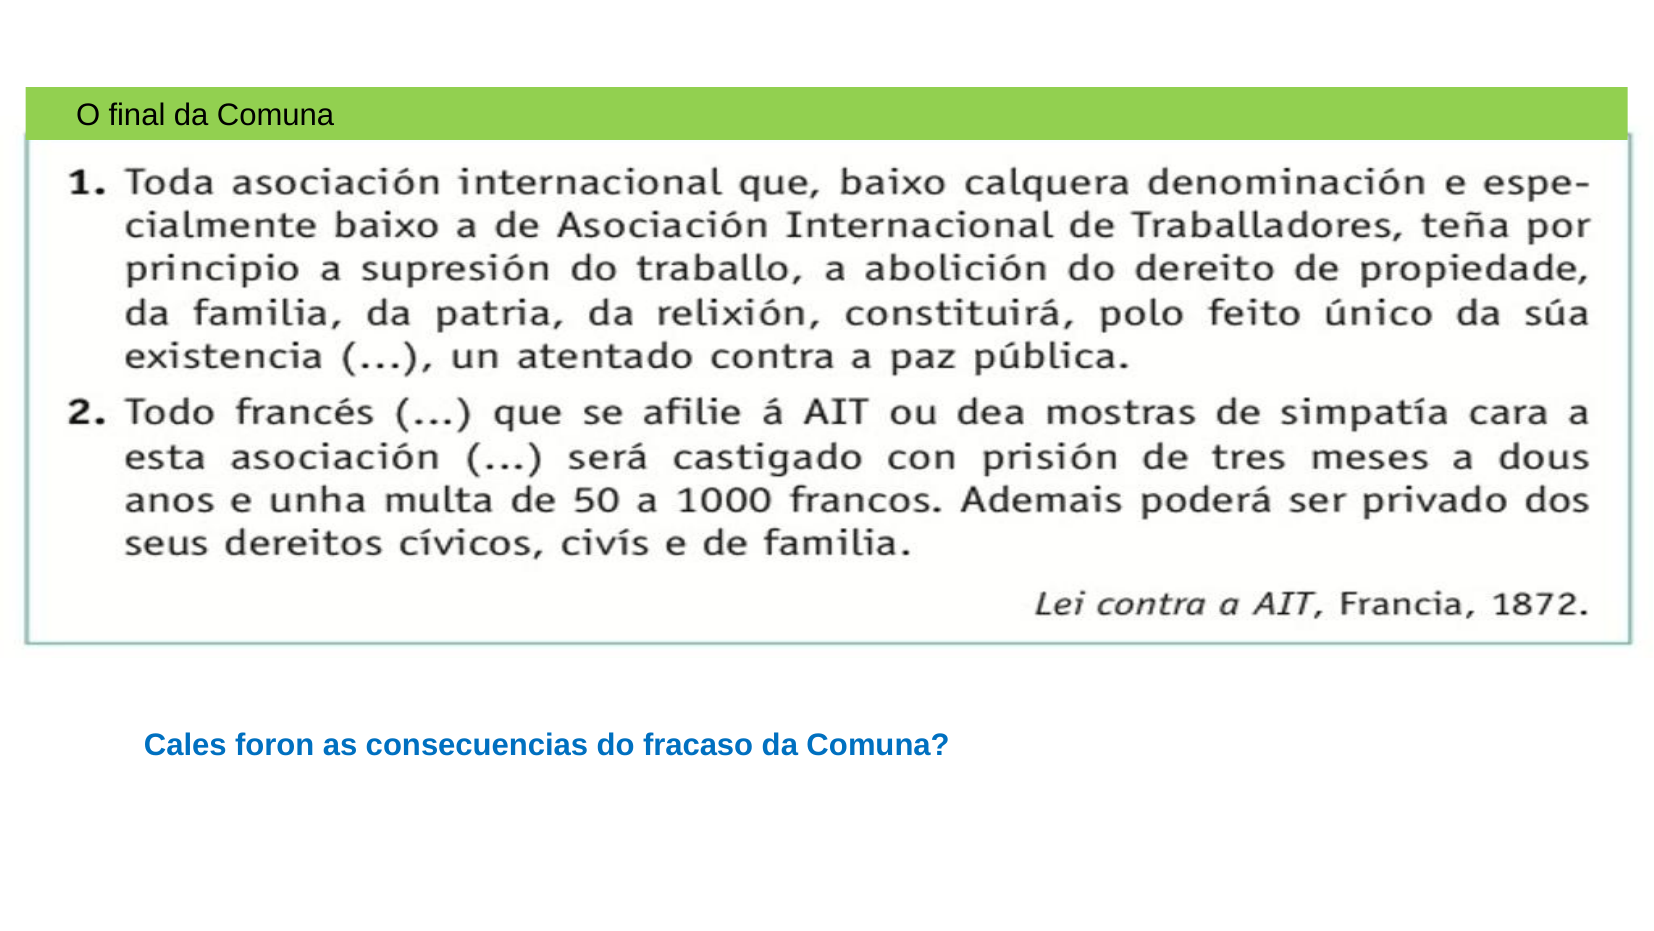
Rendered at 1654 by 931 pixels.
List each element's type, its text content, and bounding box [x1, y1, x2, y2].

picture [0, 116, 1654, 658]
text_box Cales foron as consecuencias do fracaso da Comuna? [129, 716, 1654, 770]
text_box O final da Comuna [25, 87, 1628, 140]
